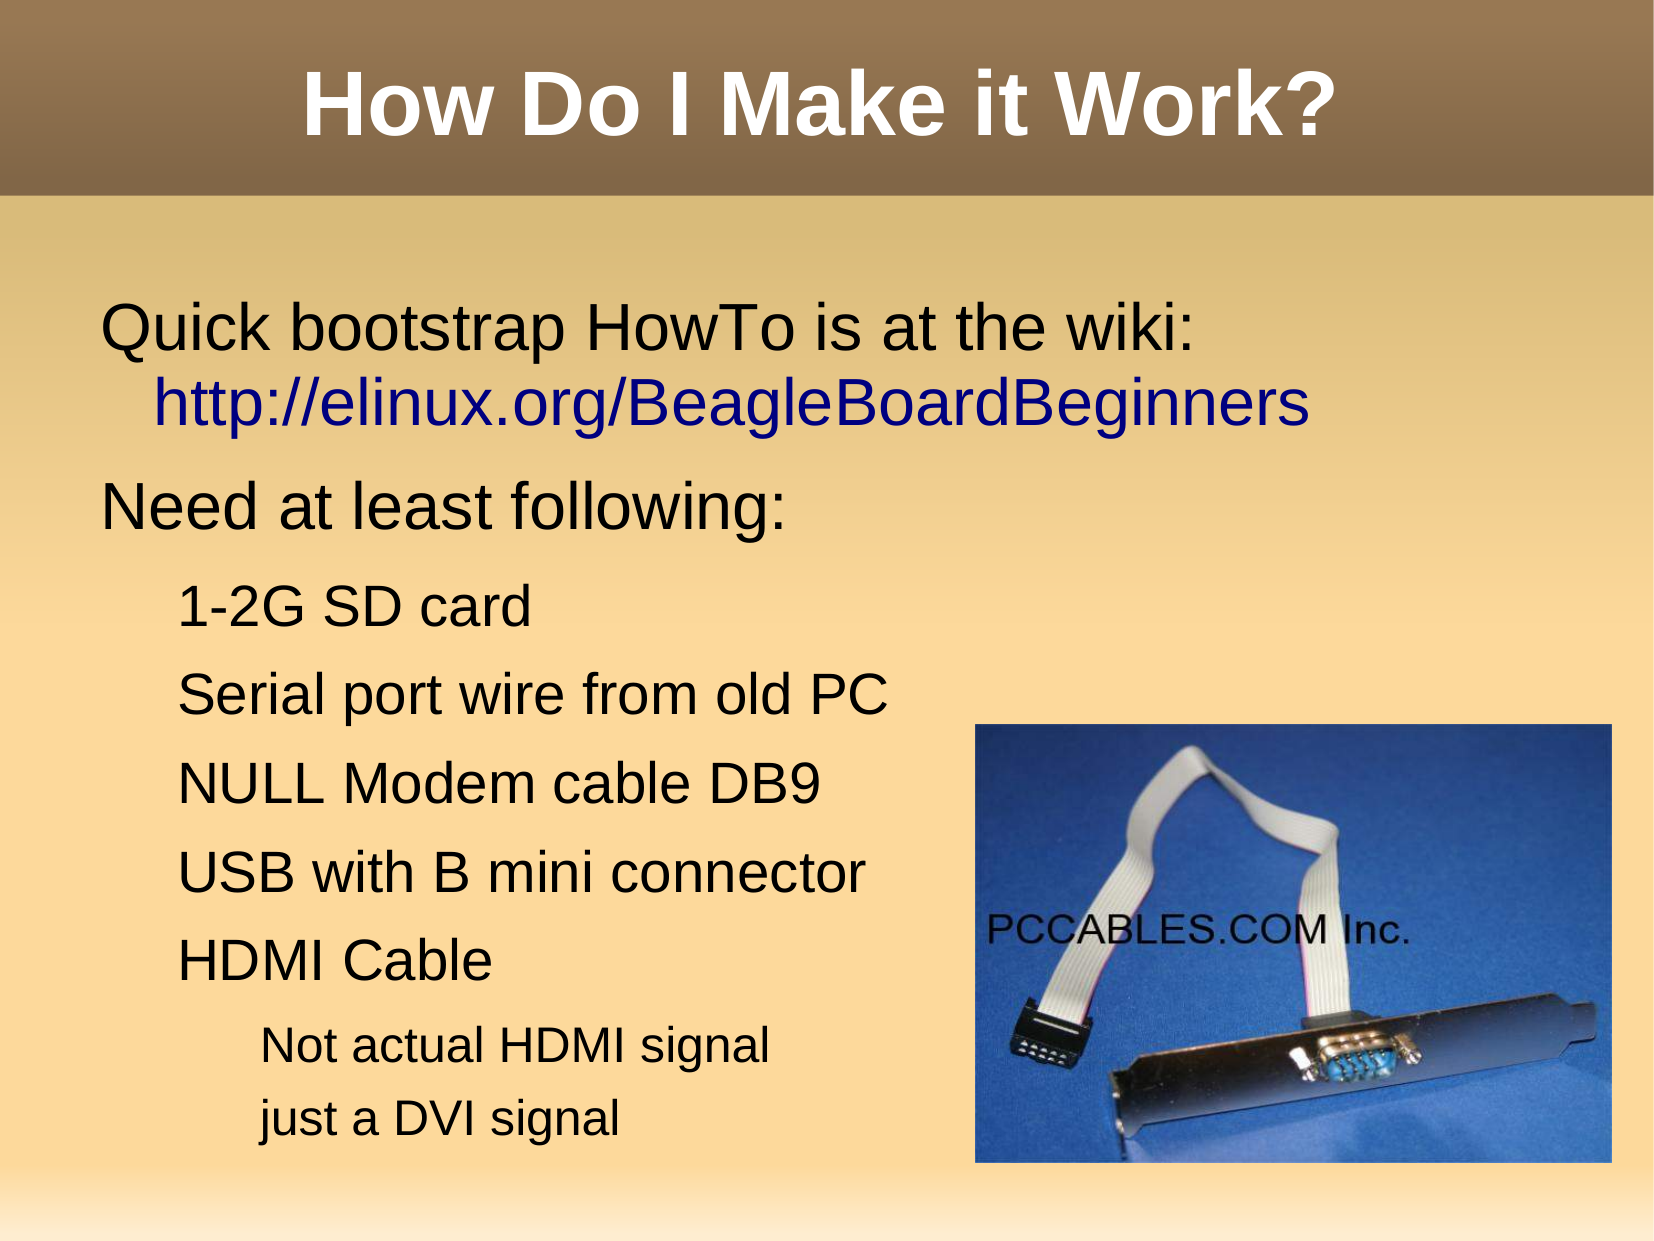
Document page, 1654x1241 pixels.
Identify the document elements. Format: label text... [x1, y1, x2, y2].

title How Do I Make it Work? [76, 7, 1565, 200]
picture [0, 0, 1654, 1241]
list Quick bootstrap HowTo is at the wiki: http://elinux.org/BeagleBoardBeginners Need at least following: 1-2G SD card Serial port wire from old PC NULL Modem cable DB9 USB with B mini connector HDMI Cable Not actual HDMI signal just a DVI signal [82, 290, 1571, 1147]
